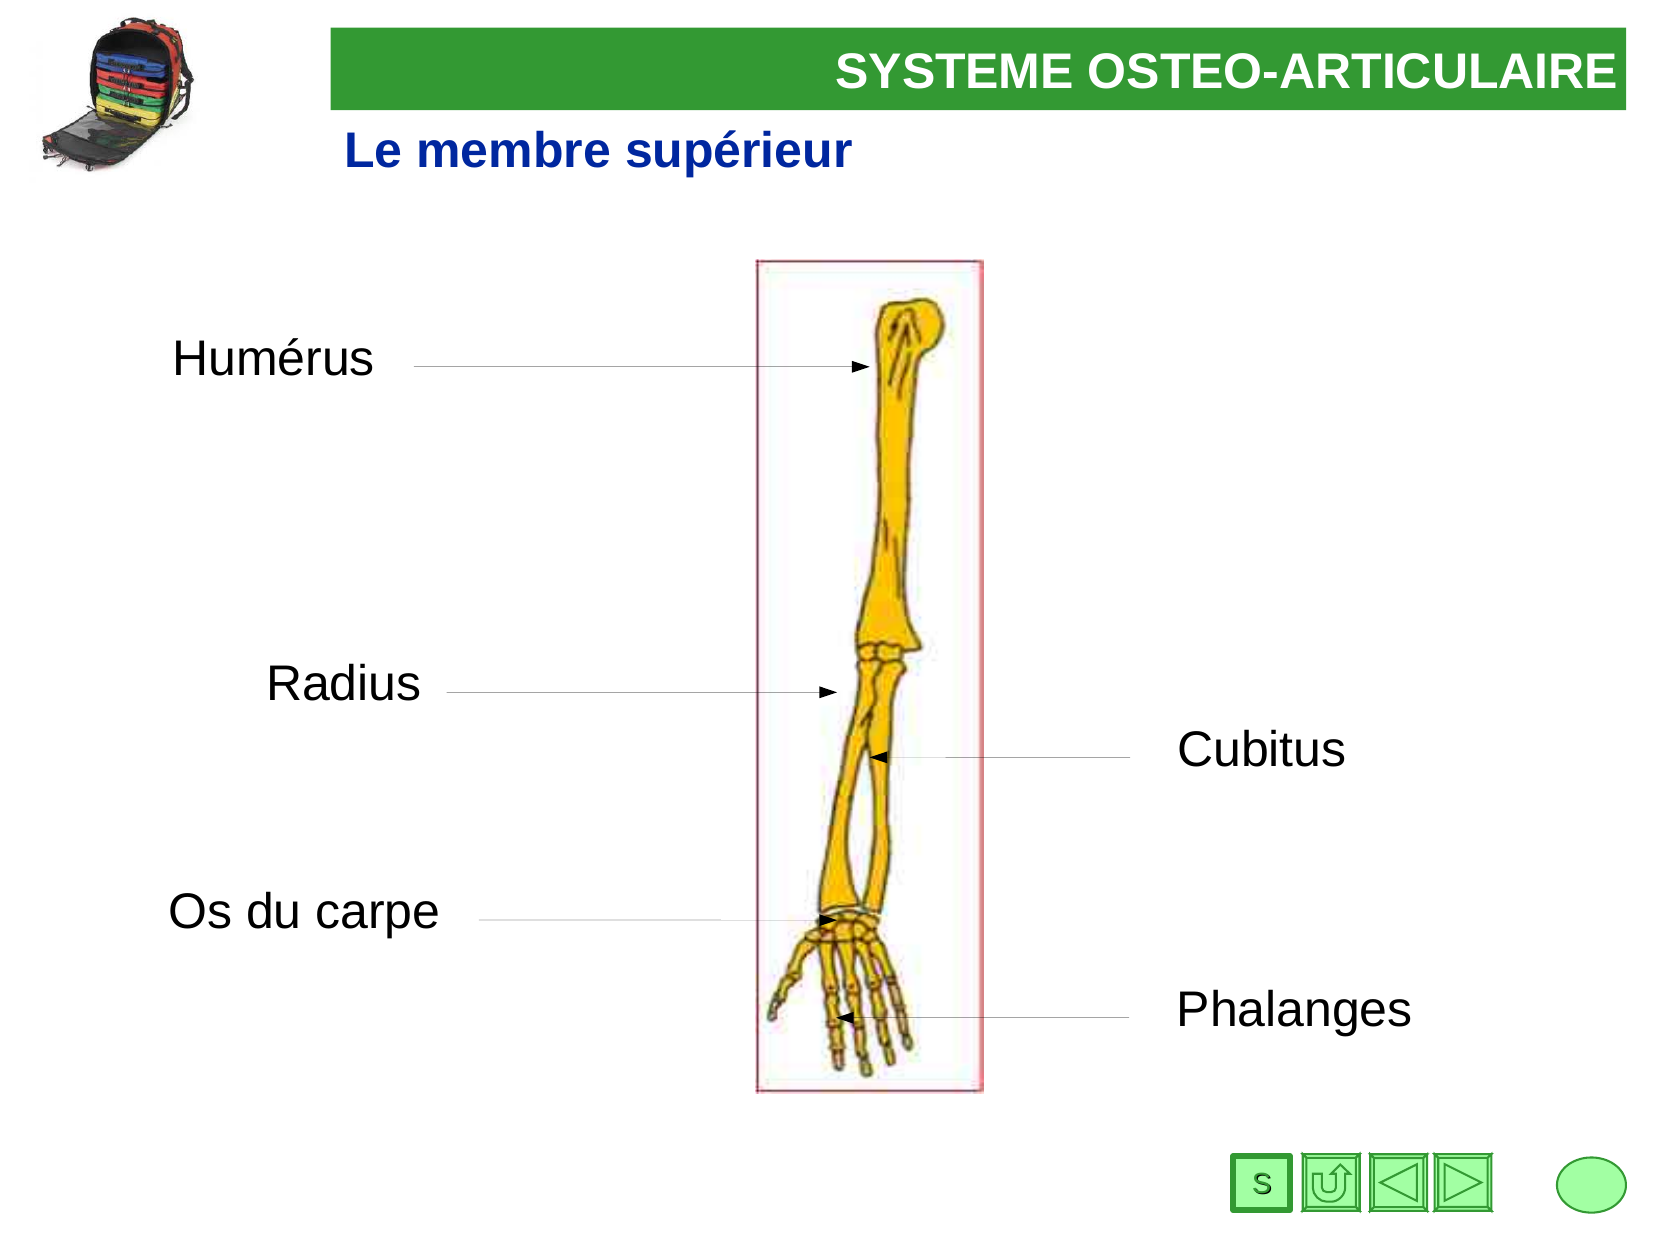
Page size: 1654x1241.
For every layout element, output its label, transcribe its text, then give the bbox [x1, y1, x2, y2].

title Le membre supérieur [329, 110, 1625, 194]
text_box Phalanges [1162, 985, 1508, 1063]
text_box Os du carpe [153, 887, 487, 966]
picture [29, 5, 201, 183]
text_box Radius [251, 659, 480, 738]
title SYSTEME OSTEO-ARTICULAIRE [331, 35, 1619, 107]
text_box Humérus [157, 334, 447, 412]
text_box [1556, 1157, 1626, 1213]
text_box Cubitus [1162, 724, 1430, 803]
picture [755, 259, 984, 1094]
